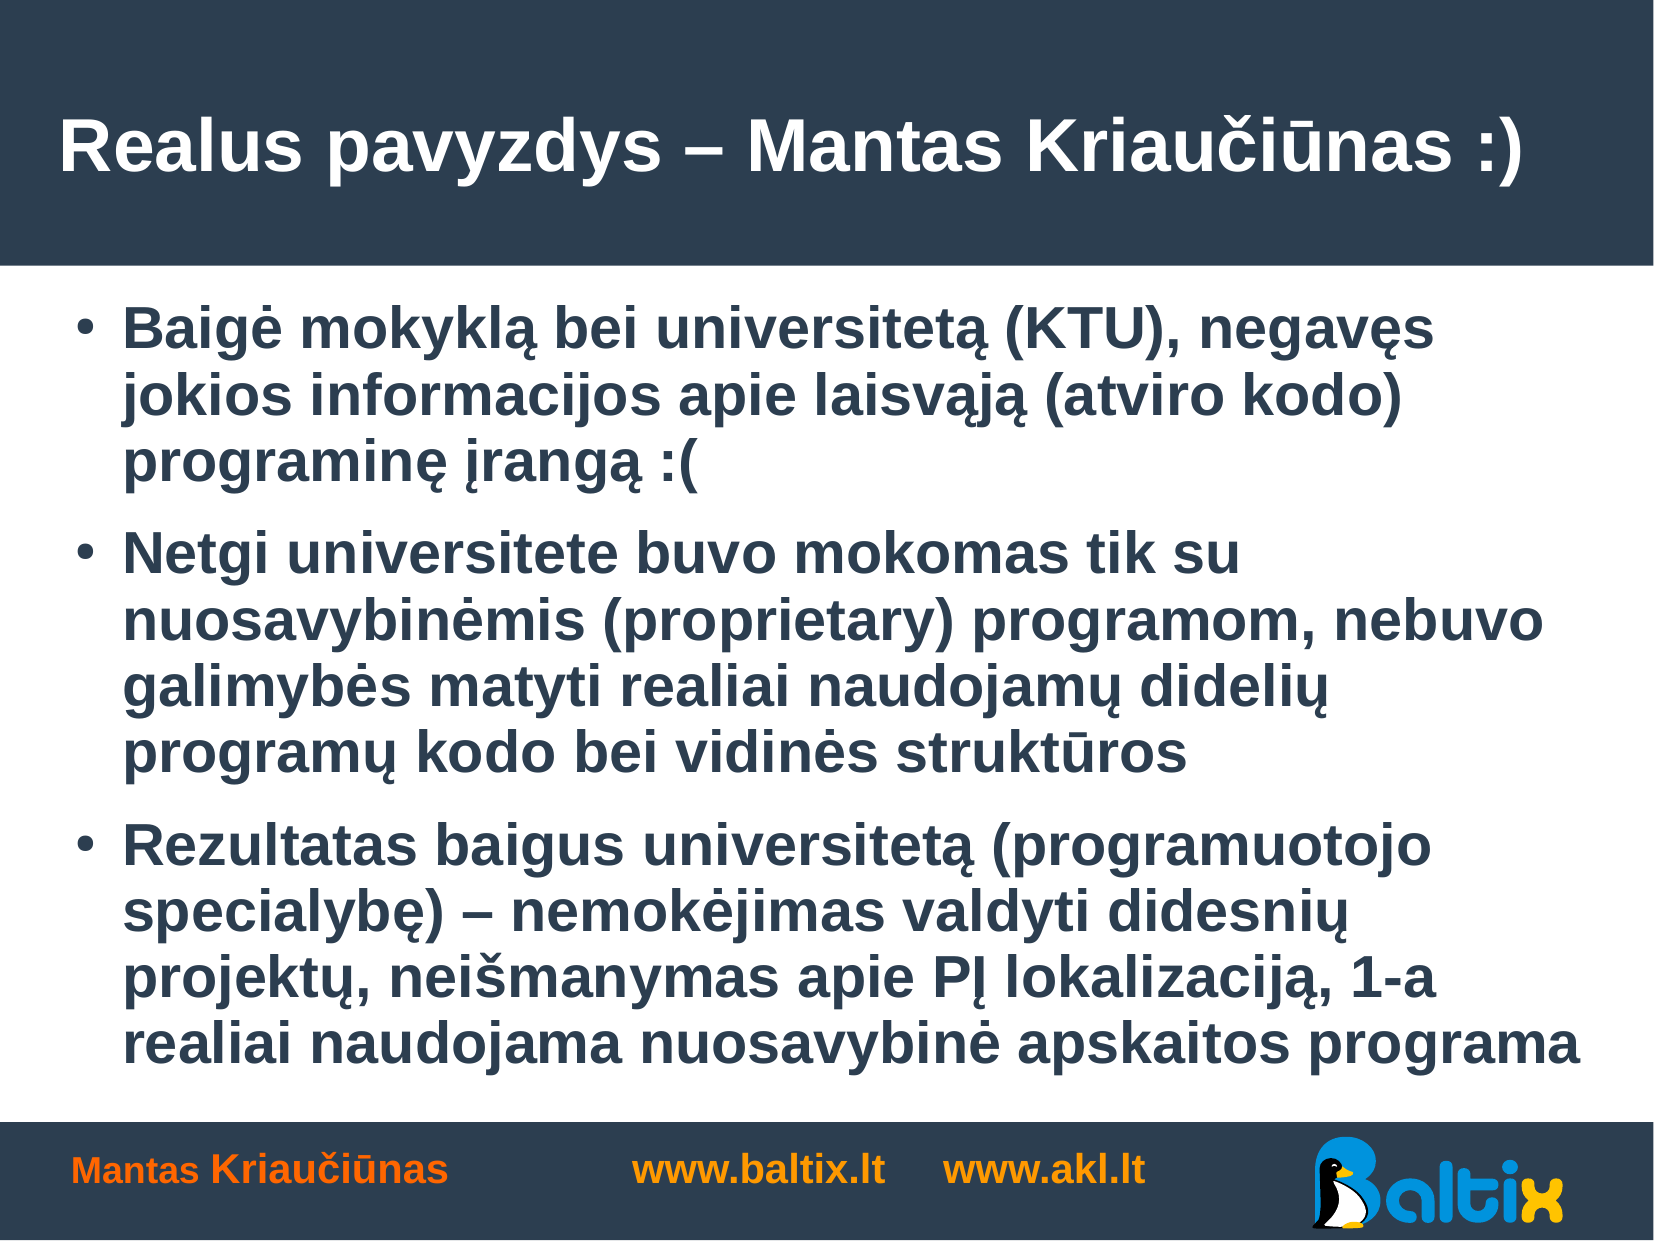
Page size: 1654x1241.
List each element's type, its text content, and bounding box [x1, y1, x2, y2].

title Realus pavyzdys – Mantas Kriaučiūnas :) [59, 67, 1595, 225]
list Baigė mokyklą bei universitetą (KTU), negavęs jokios informacijos apie laisvąją (atviro kodo) programinę įrangą :( Netgi universitete buvo mokomas tik su nuosavybinėmis (proprietary) programom, nebuvo galimybės matyti realiai naudojamų didelių programų kodo bei vidinės struktūros Rezultatas baigus universitetą (programuotojo specialybę) – nemokėjimas valdyti didesnių projektų, neišmanymas apie PĮ lokalizaciją, 1-a realiai naudojama nuosavybinė apskaitos programa [59, 295, 1595, 1111]
